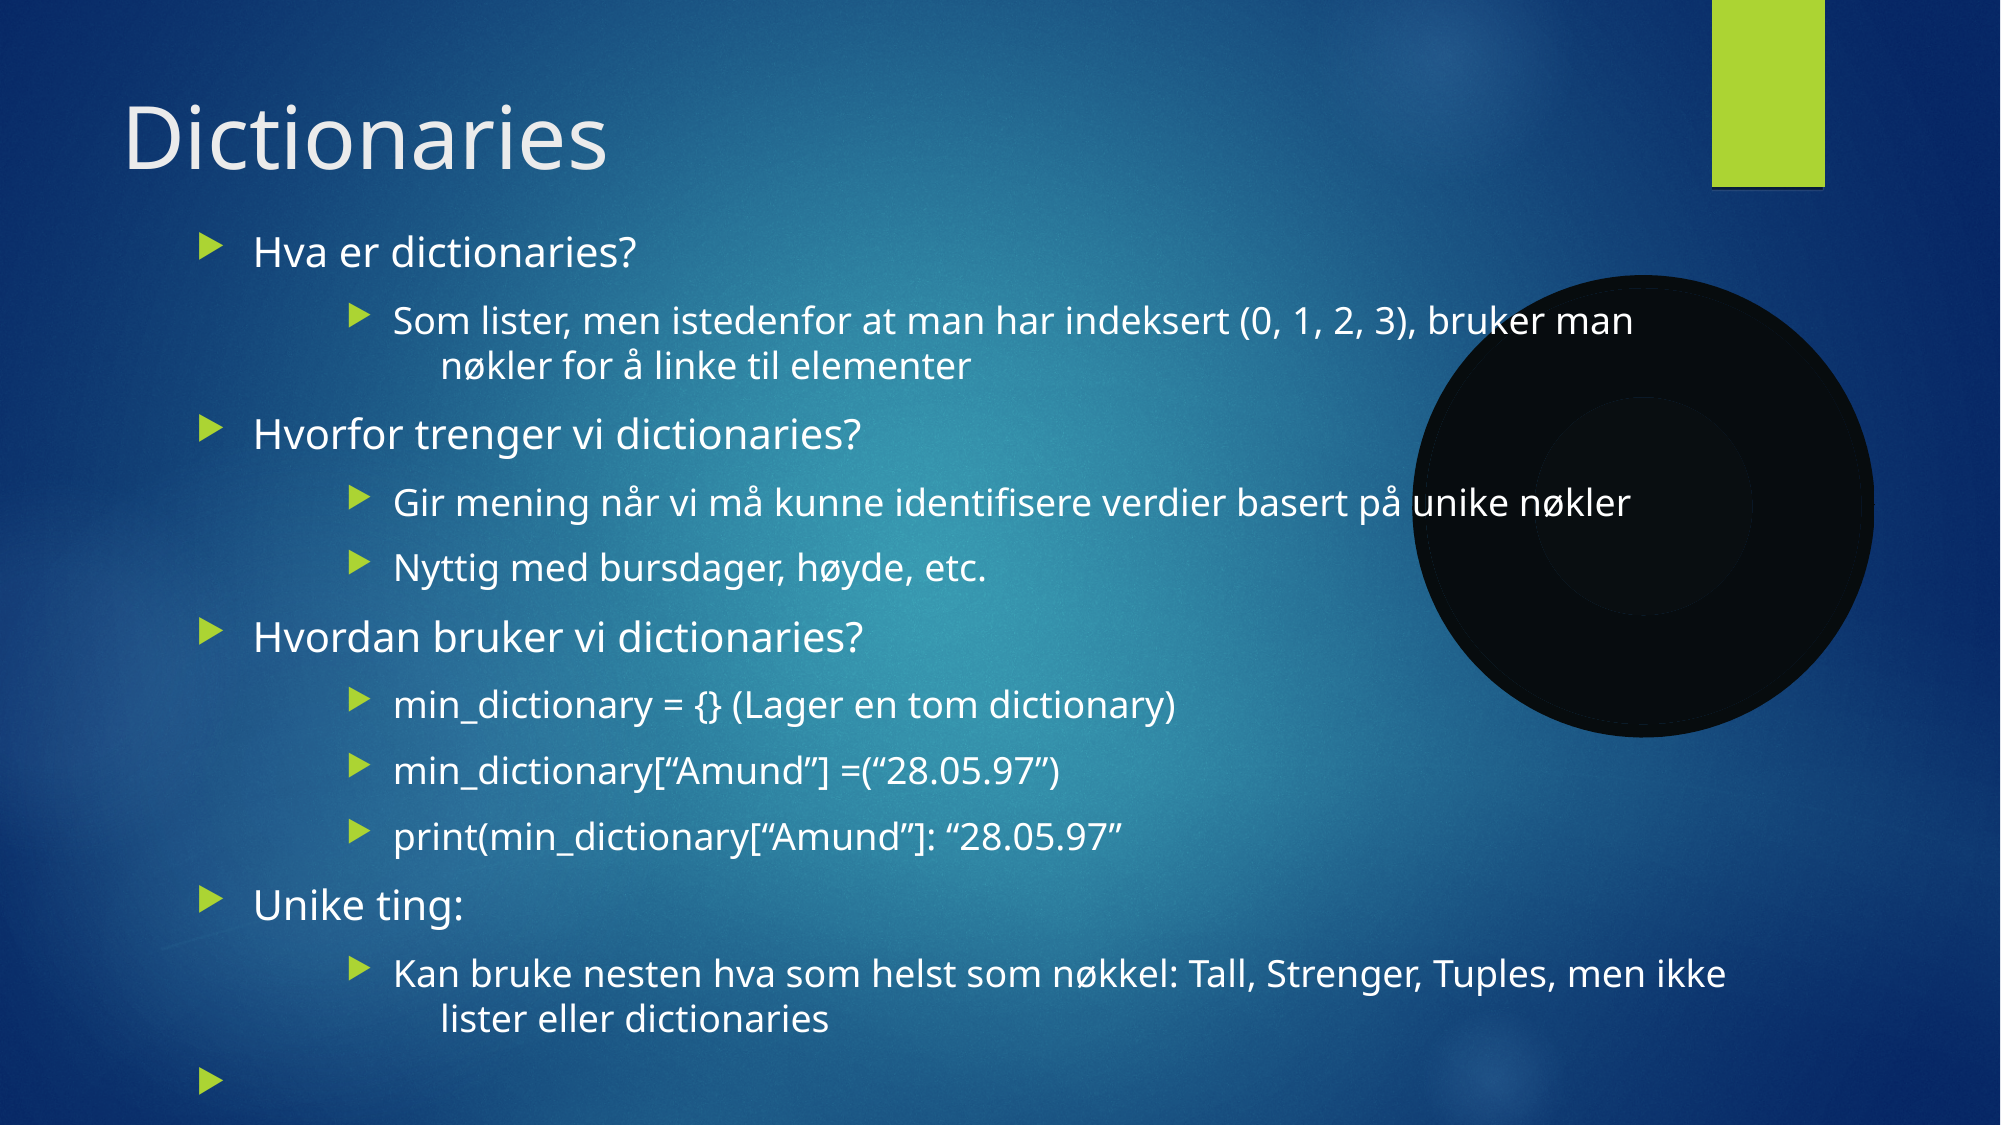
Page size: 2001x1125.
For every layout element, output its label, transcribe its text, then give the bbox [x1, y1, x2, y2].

title Dictionaries [106, 74, 1649, 305]
list Hva er dictionaries? Som lister, men istedenfor at man har indeksert (0, 1, 2, 3), bruker man nøkler for å linke til elementer Hvorfor trenger vi dictionaries? Gir mening når vi må kunne identifisere verdier basert på unike nøkler Nyttig med bursdager, høyde, etc. Hvordan bruker vi dictionaries? min_dictionary = {} (Lager en tom dictionary) min_dictionary[“Amund”] =(“28.05.97”) print(min_dictionary[“Amund”]: “28.05.97” Unike ting: Kan bruke nesten hva som helst som nøkkel: Tall, Strenger, Tuples, men ikke lister eller dictionaries [181, 218, 1757, 1125]
